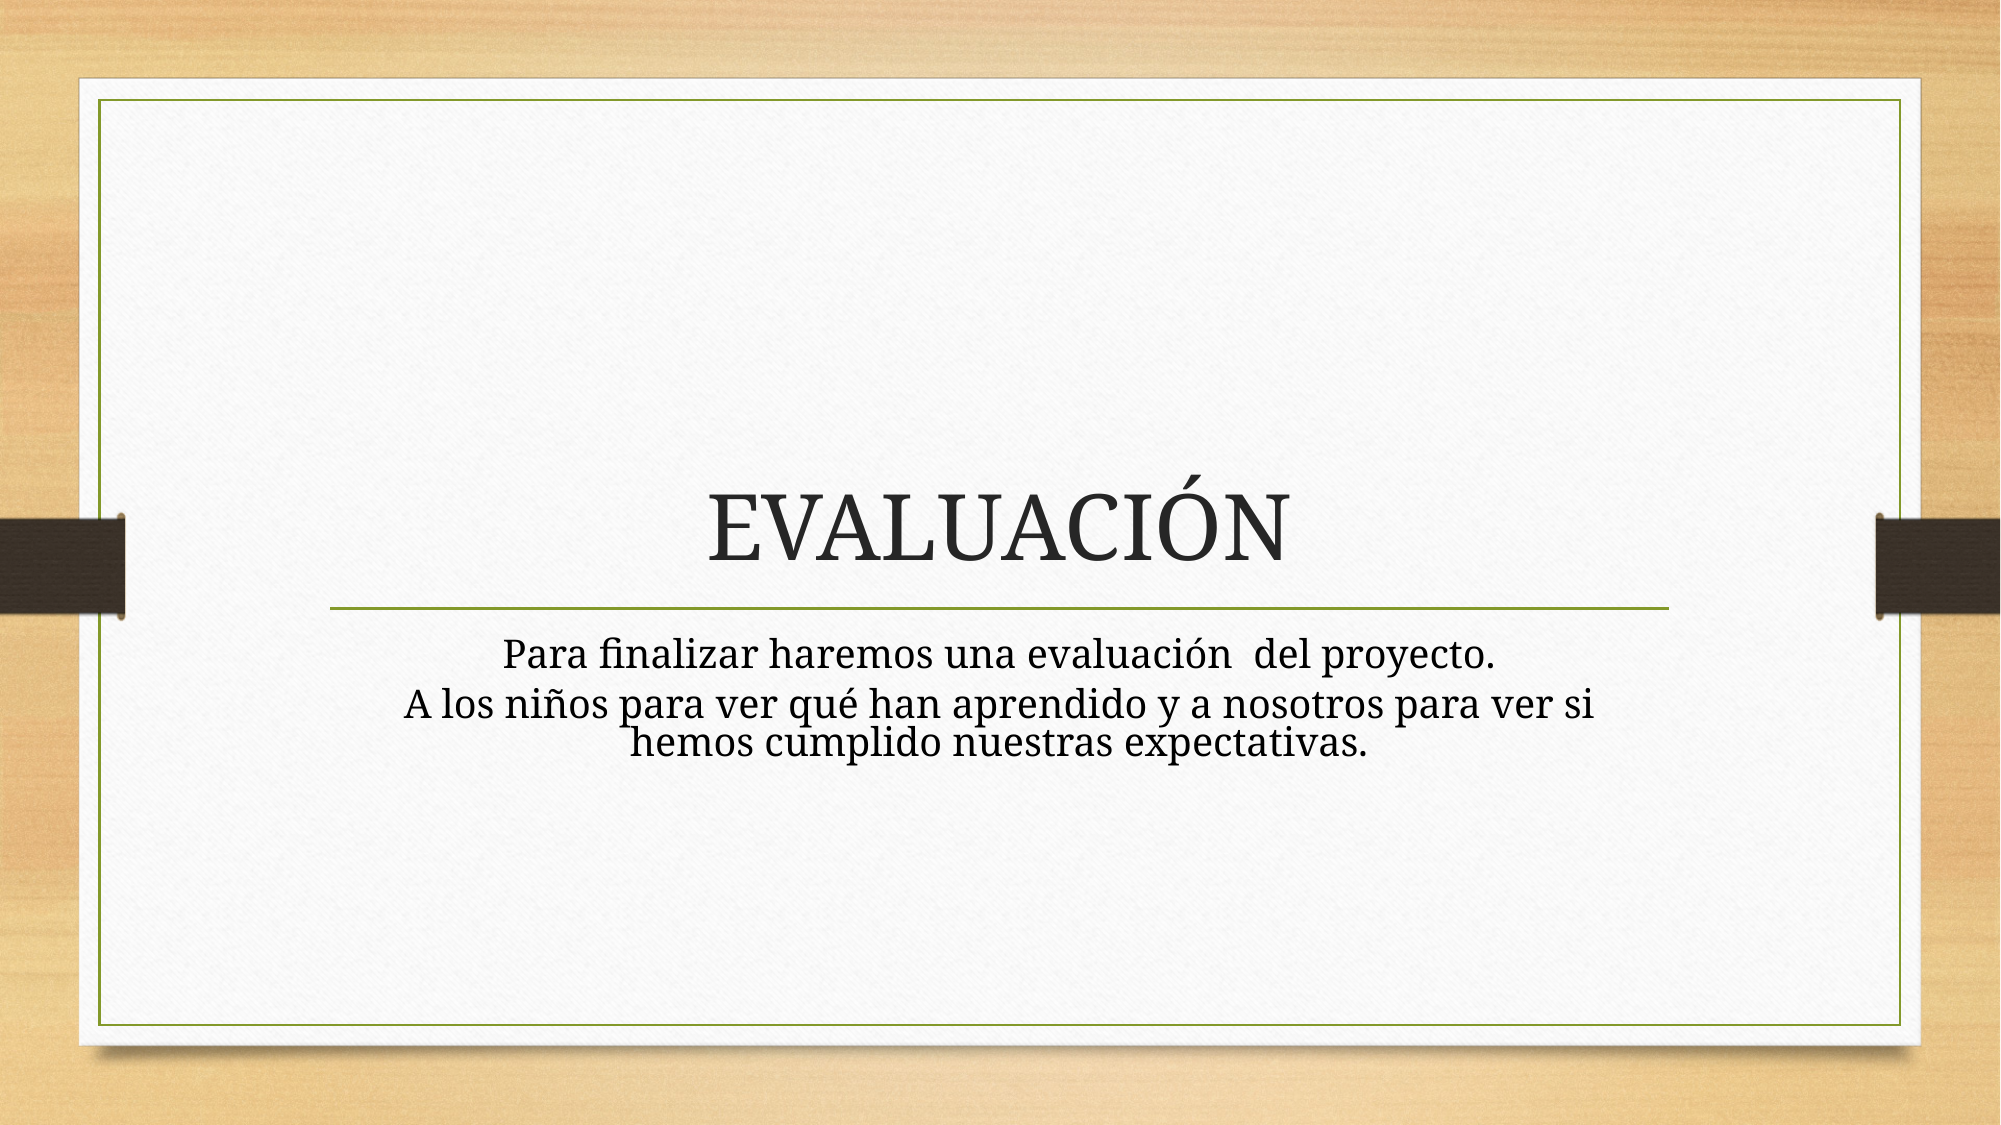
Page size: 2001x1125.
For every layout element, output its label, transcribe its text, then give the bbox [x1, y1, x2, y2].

list Para finalizar haremos una evaluación del proyecto. A los niños para ver qué han aprendido y a nosotros para ver si hemos cumplido nuestras expectativas. [330, 630, 1669, 788]
title EVALUACIÓN [330, 287, 1669, 587]
